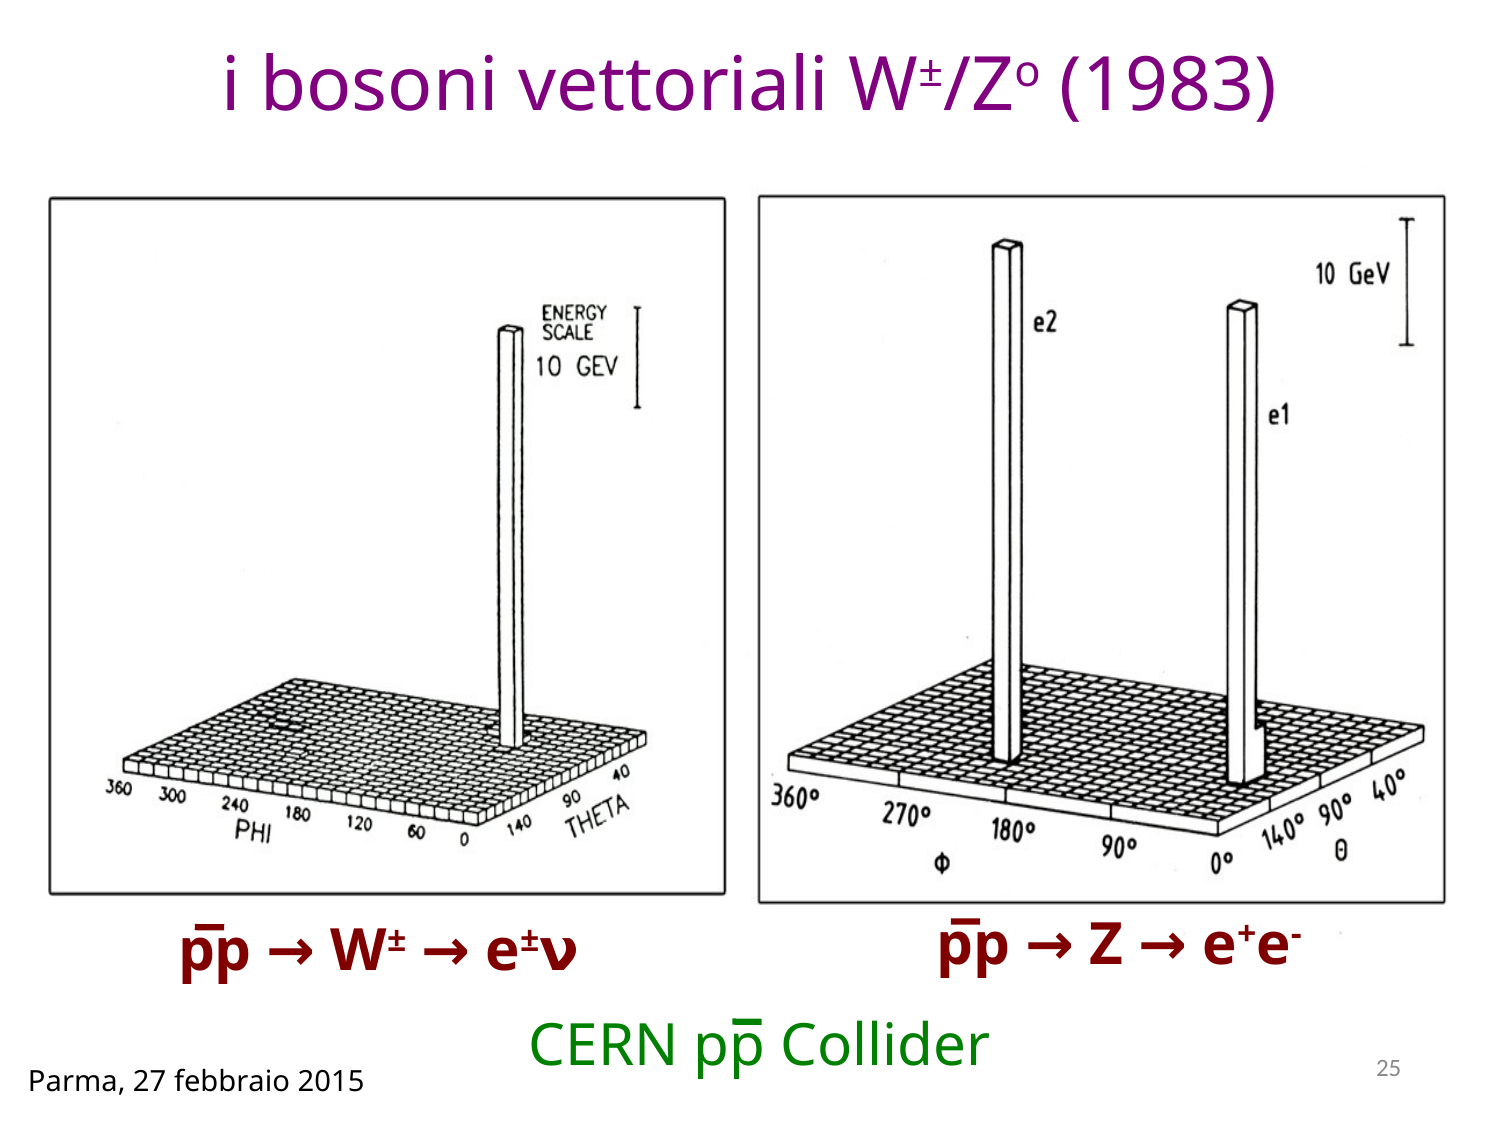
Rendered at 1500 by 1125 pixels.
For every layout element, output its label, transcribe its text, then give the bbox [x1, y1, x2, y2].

text_box <number> [1343, 1042, 1417, 1095]
picture [31, 165, 1474, 940]
text_box CERN pp Collider [177, 962, 1343, 1110]
text_box pp → W± → e±ν [127, 897, 630, 987]
text_box i bosoni vettoriali W±/Zo (1983) [75, 0, 1424, 148]
text_box pp → Z → e+e- [868, 891, 1371, 981]
